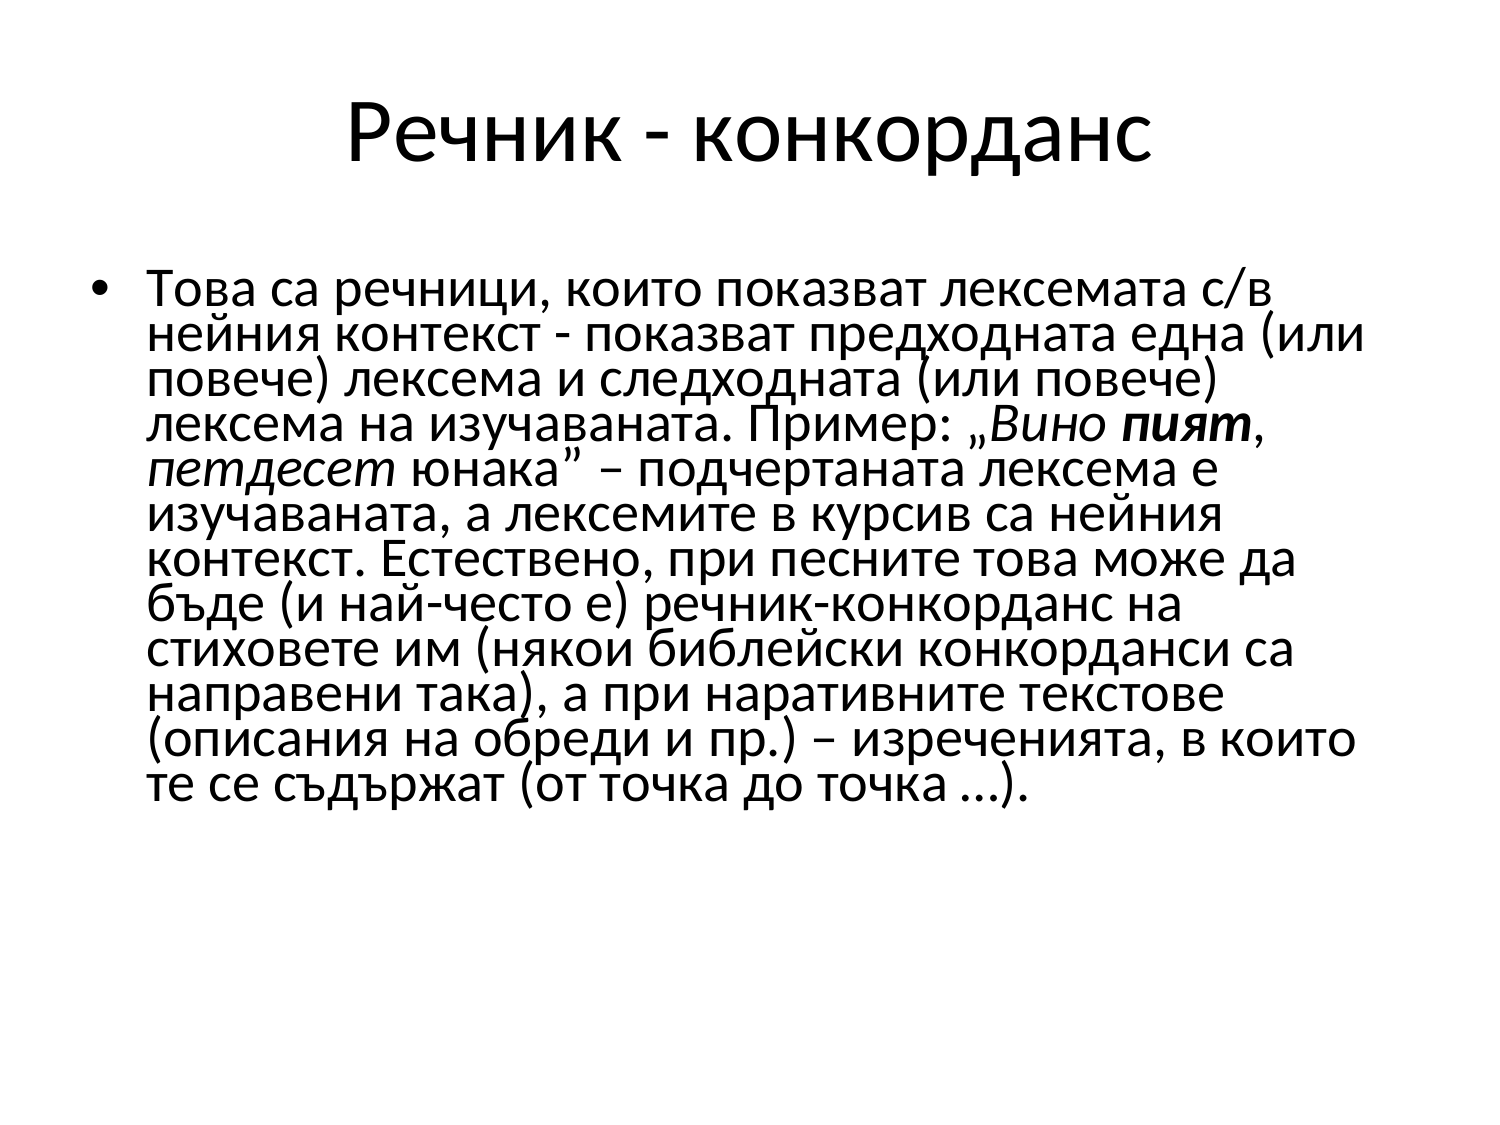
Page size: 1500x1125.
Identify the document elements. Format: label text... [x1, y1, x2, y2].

list Това са речници, които показват лексемата с/в нейния контекст - показват предходната една (или повече) лексема и следходната (или повече) лексема на изучаваната. Пример: „Вино пият, петдесет юнака” – подчертаната лексема е изучаваната, а лексемите в курсив са нейния контекст. Естествено, при песните това може да бъде (и най-често е) речник-конкорданс на стиховете им (някои библейски конкорданси са направени така), а при наративните текстове (описания на обреди и пр.) – изреченията, в които те се съдържат (от точка до точка …). [75, 262, 1426, 1006]
title Речник - конкорданс [75, 45, 1426, 233]
